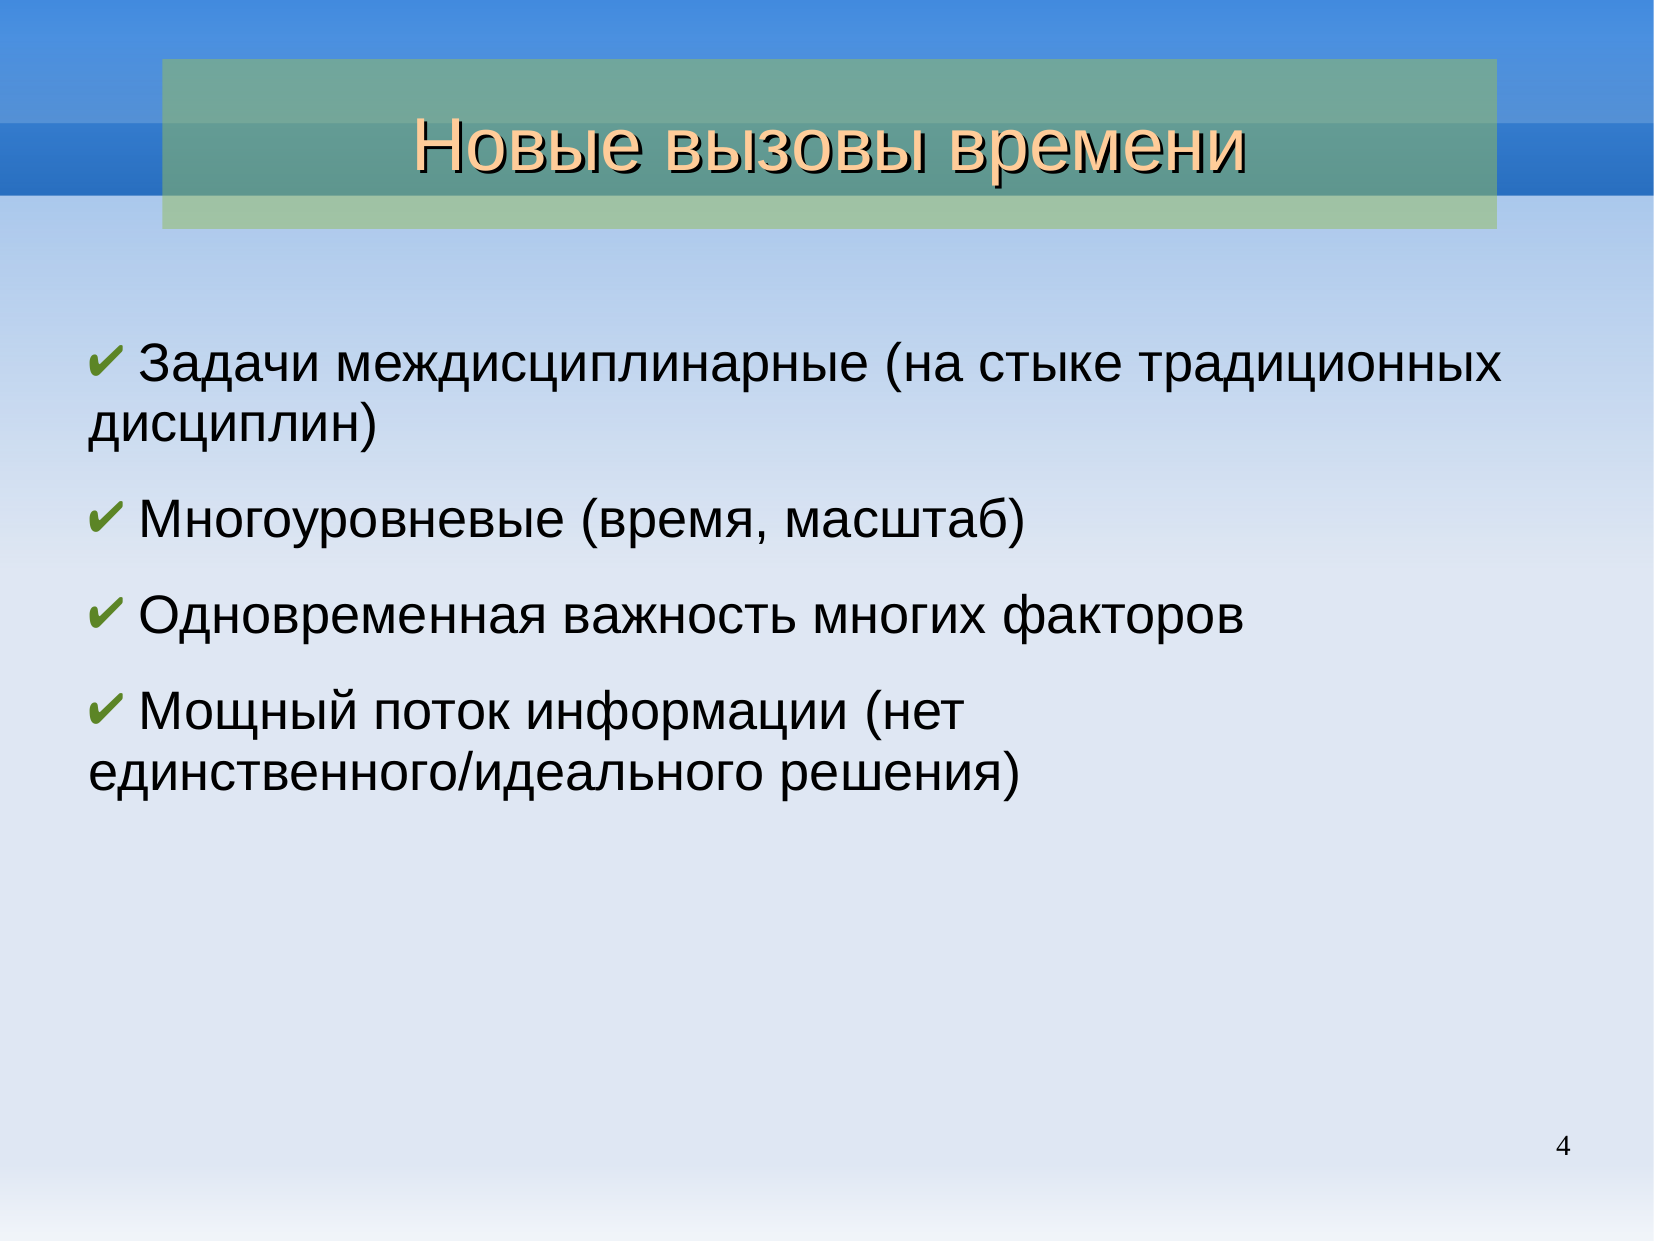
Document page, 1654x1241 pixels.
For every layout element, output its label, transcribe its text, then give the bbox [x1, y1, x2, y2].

text_box Задачи междисциплинарные (на стыке традиционных дисциплин) Многоуровневые (время, масштаб) Одновременная важность многих факторов Мощный поток информации (нет единственного/идеального решения) [73, 324, 1543, 820]
title Новые вызовы времени [162, 59, 1497, 229]
picture [0, 0, 1654, 1241]
